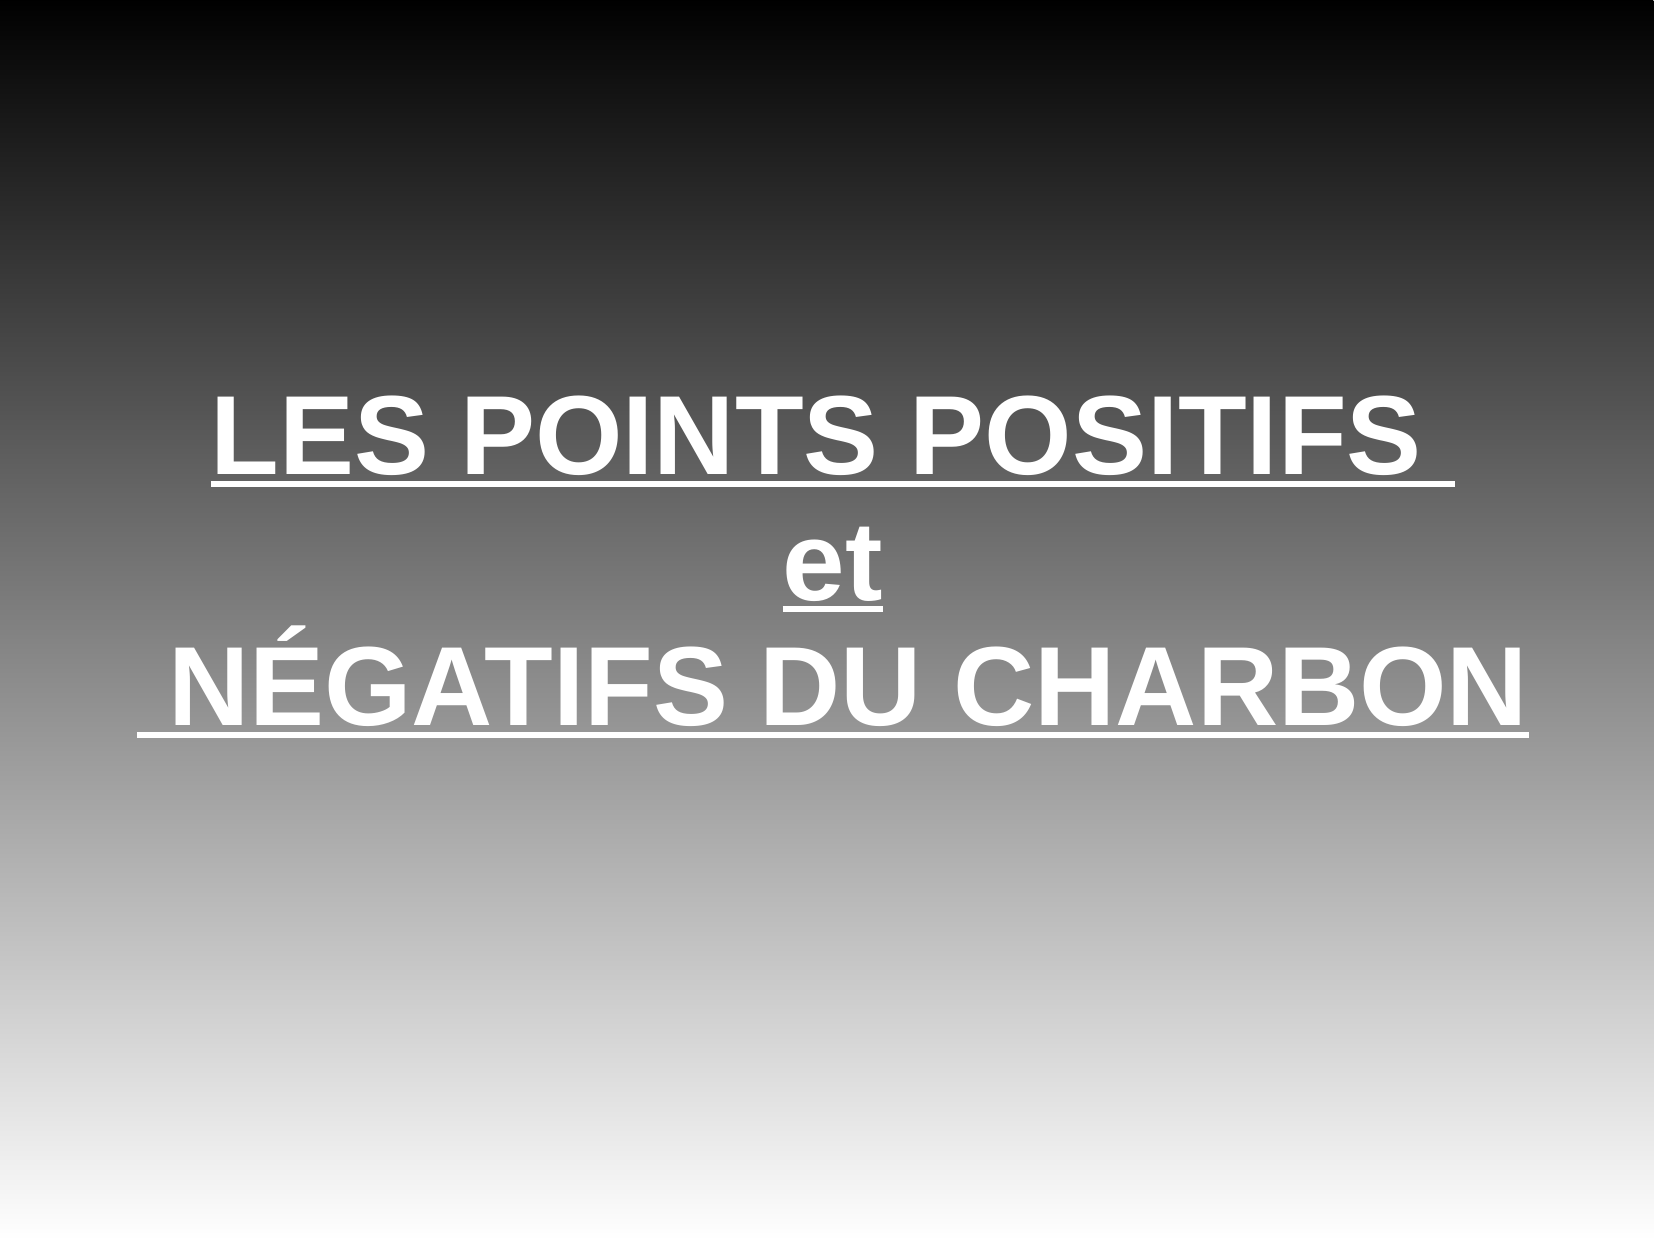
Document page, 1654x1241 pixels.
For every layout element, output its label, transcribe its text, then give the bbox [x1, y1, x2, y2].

title LES POINTS POSITIFS et NÉGATIFS DU CHARBON [88, 372, 1577, 750]
